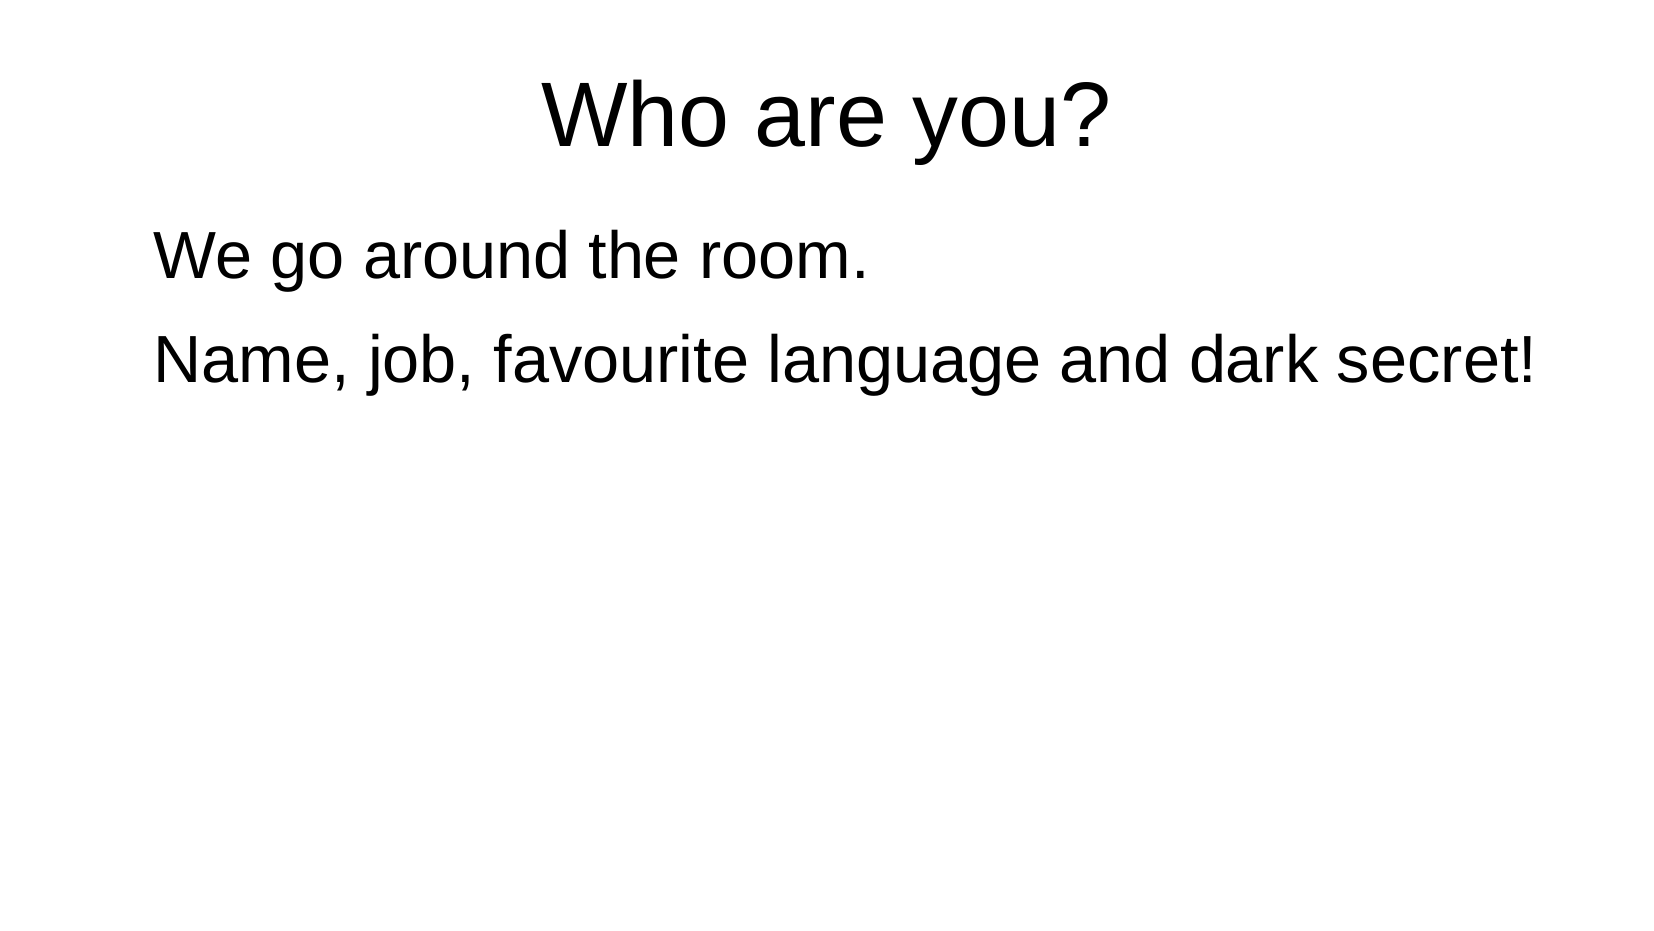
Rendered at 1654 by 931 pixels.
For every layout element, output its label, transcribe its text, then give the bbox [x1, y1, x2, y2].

title Who are you? [82, 37, 1571, 193]
list We go around the room. Name, job, favourite language and dark secret! [82, 217, 1571, 758]
